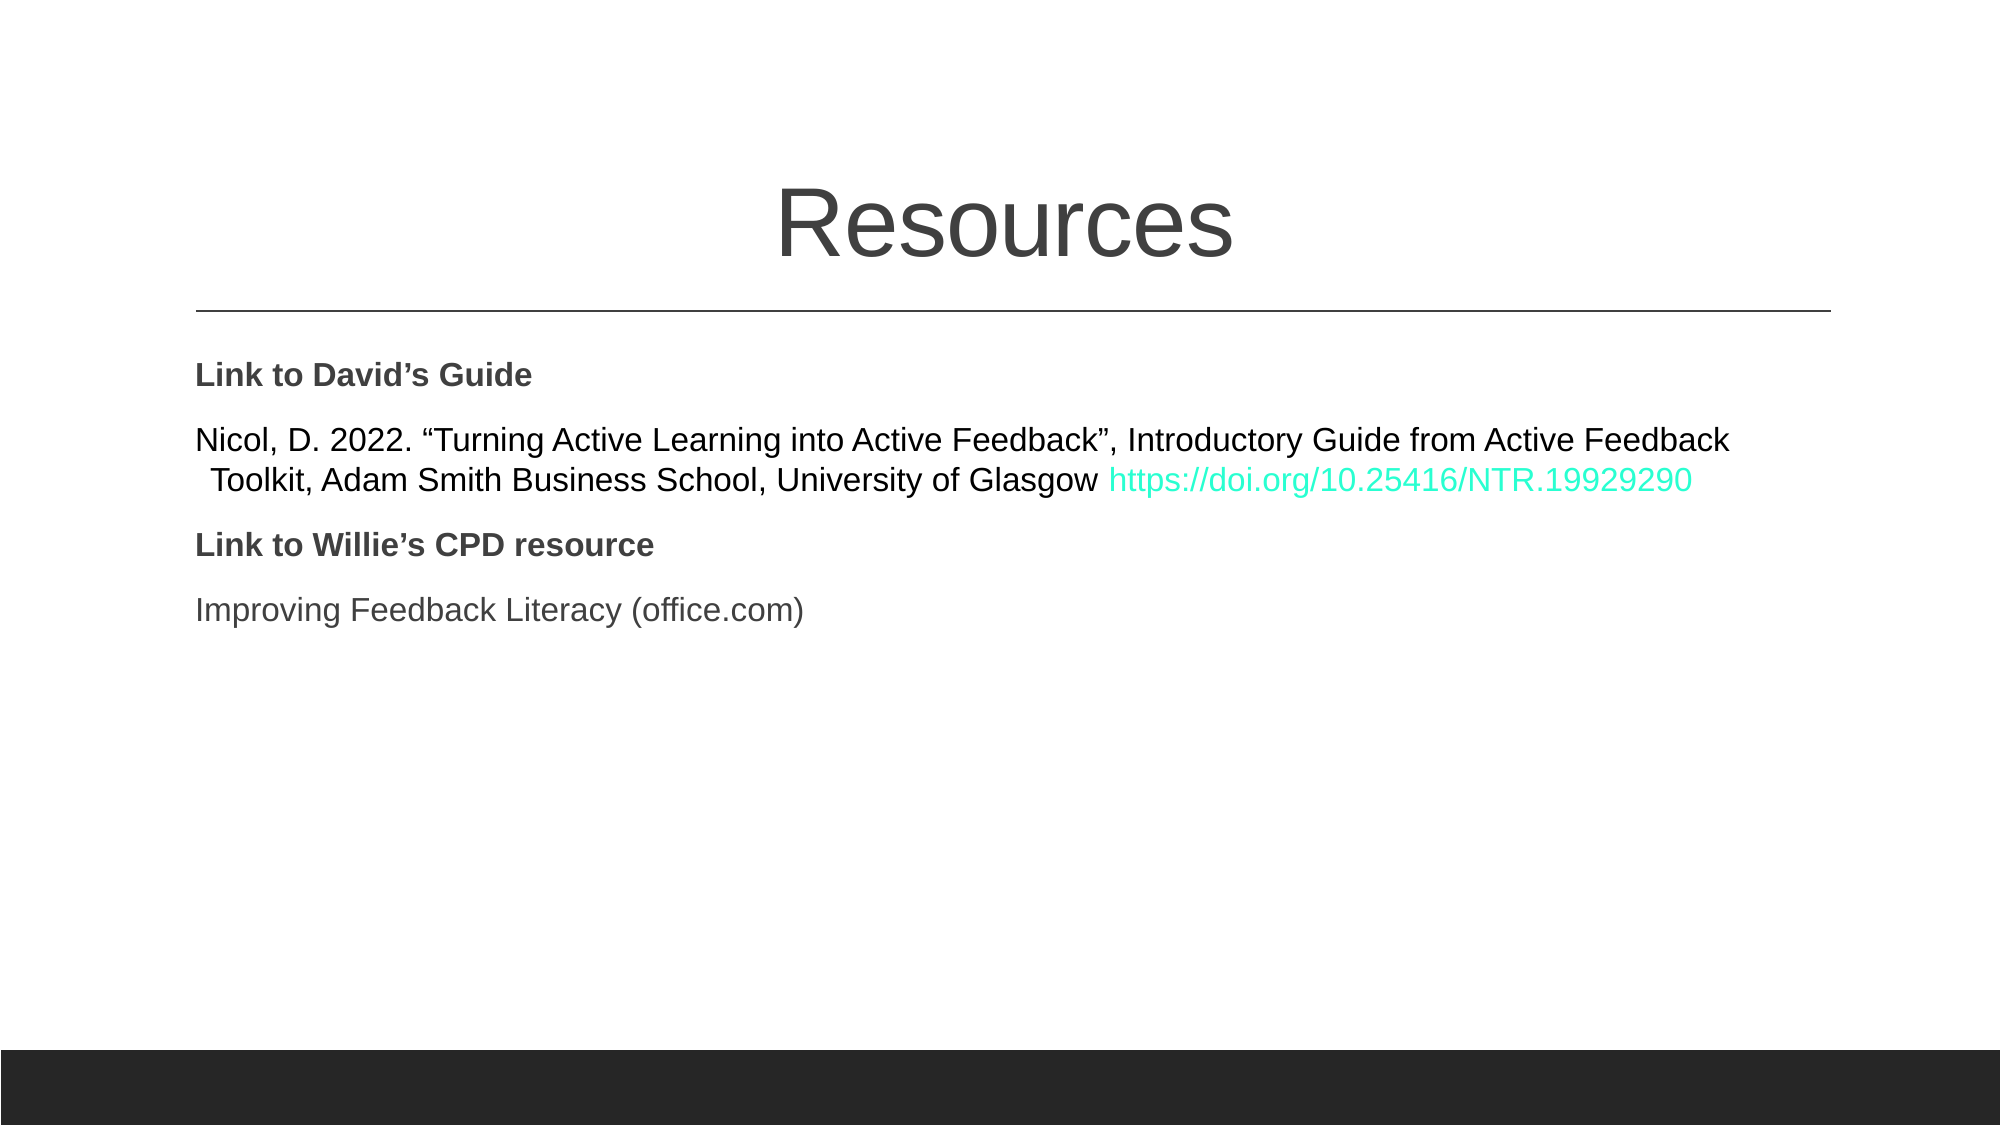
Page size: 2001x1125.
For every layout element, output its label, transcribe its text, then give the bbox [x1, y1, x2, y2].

title Resources [180, 47, 1831, 286]
list Link to David’s Guide Nicol, D. 2022. “Turning Active Learning into Active Feedback”, Introductory Guide from Active Feedback Toolkit, Adam Smith Business School, University of Glasgow https://doi.org/10.25416/NTR.19929290 Link to Willie’s CPD resource Improving Feedback Literacy (office.com) [180, 345, 1831, 963]
